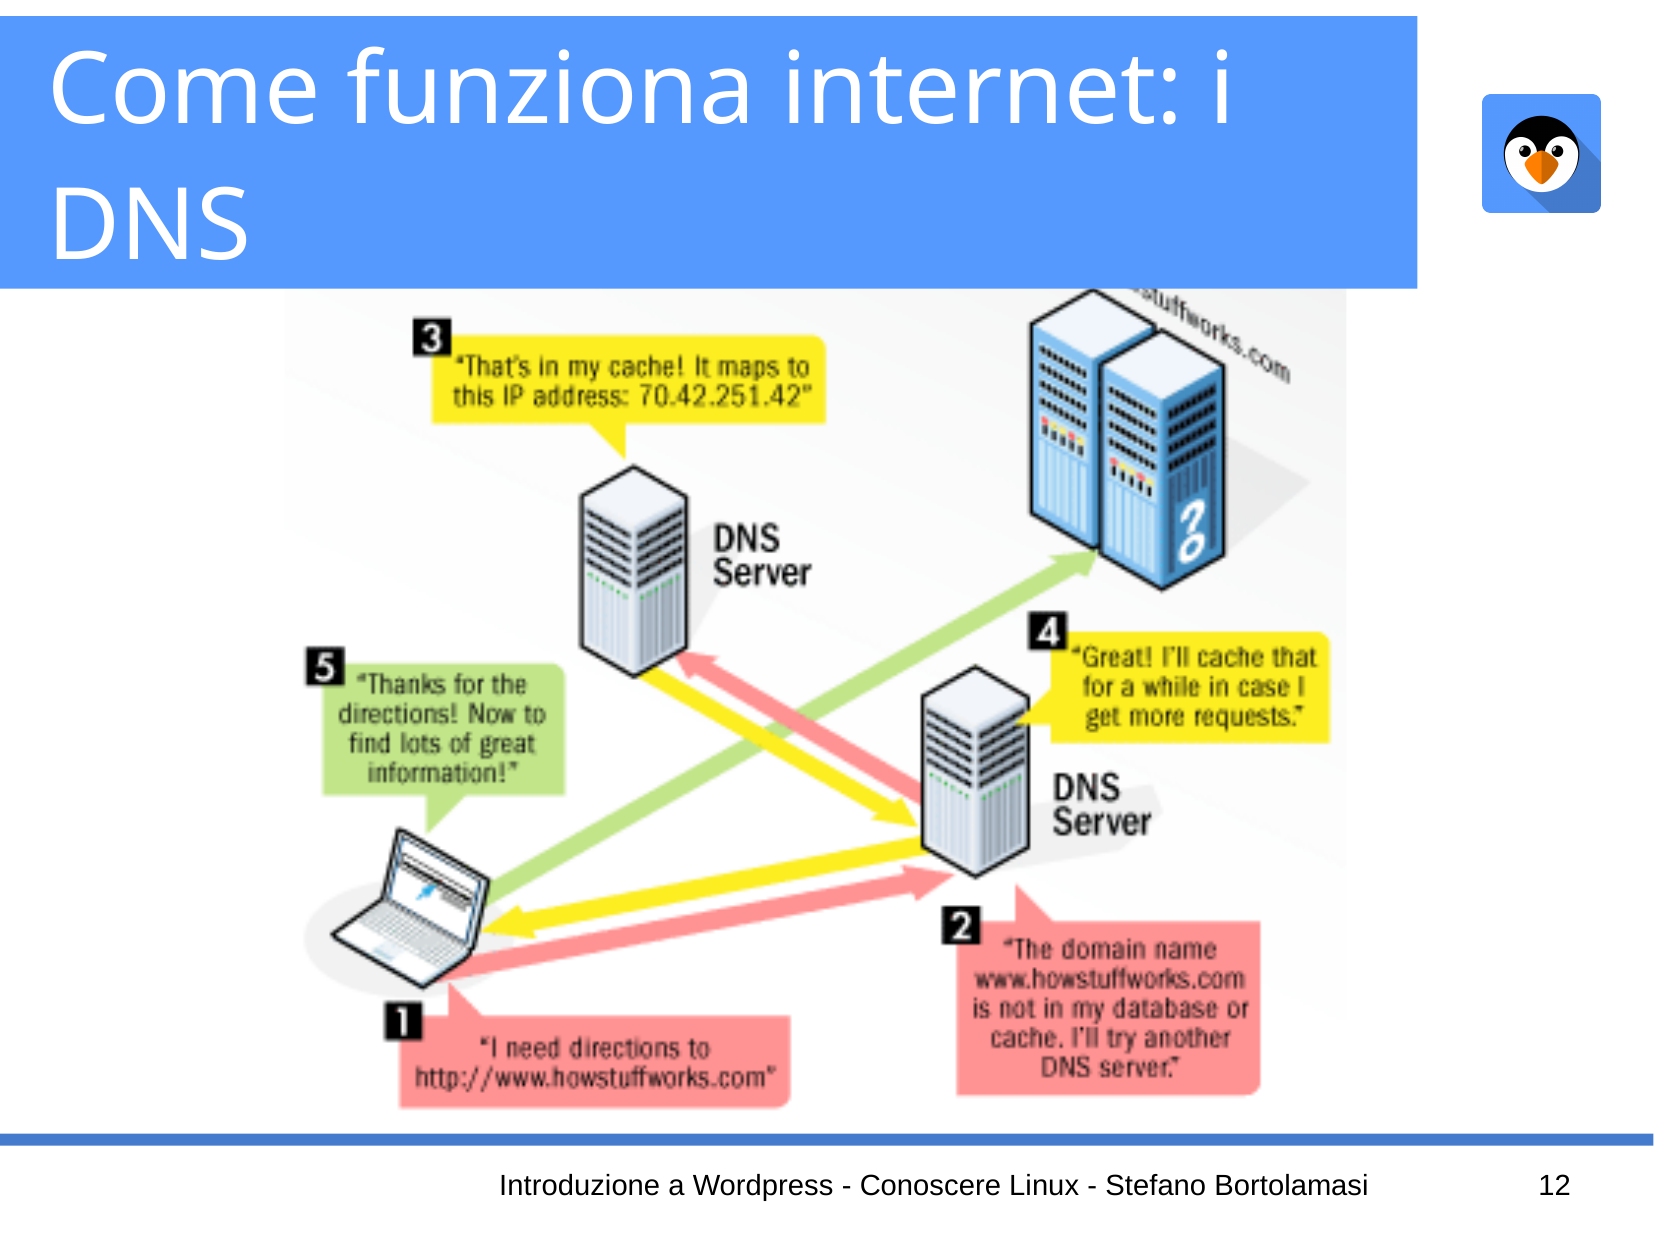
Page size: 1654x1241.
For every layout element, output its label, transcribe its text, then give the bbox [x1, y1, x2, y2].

picture [284, 289, 1347, 1111]
title Come funziona internet: i DNS [0, 91, 1418, 214]
picture [1482, 94, 1601, 213]
